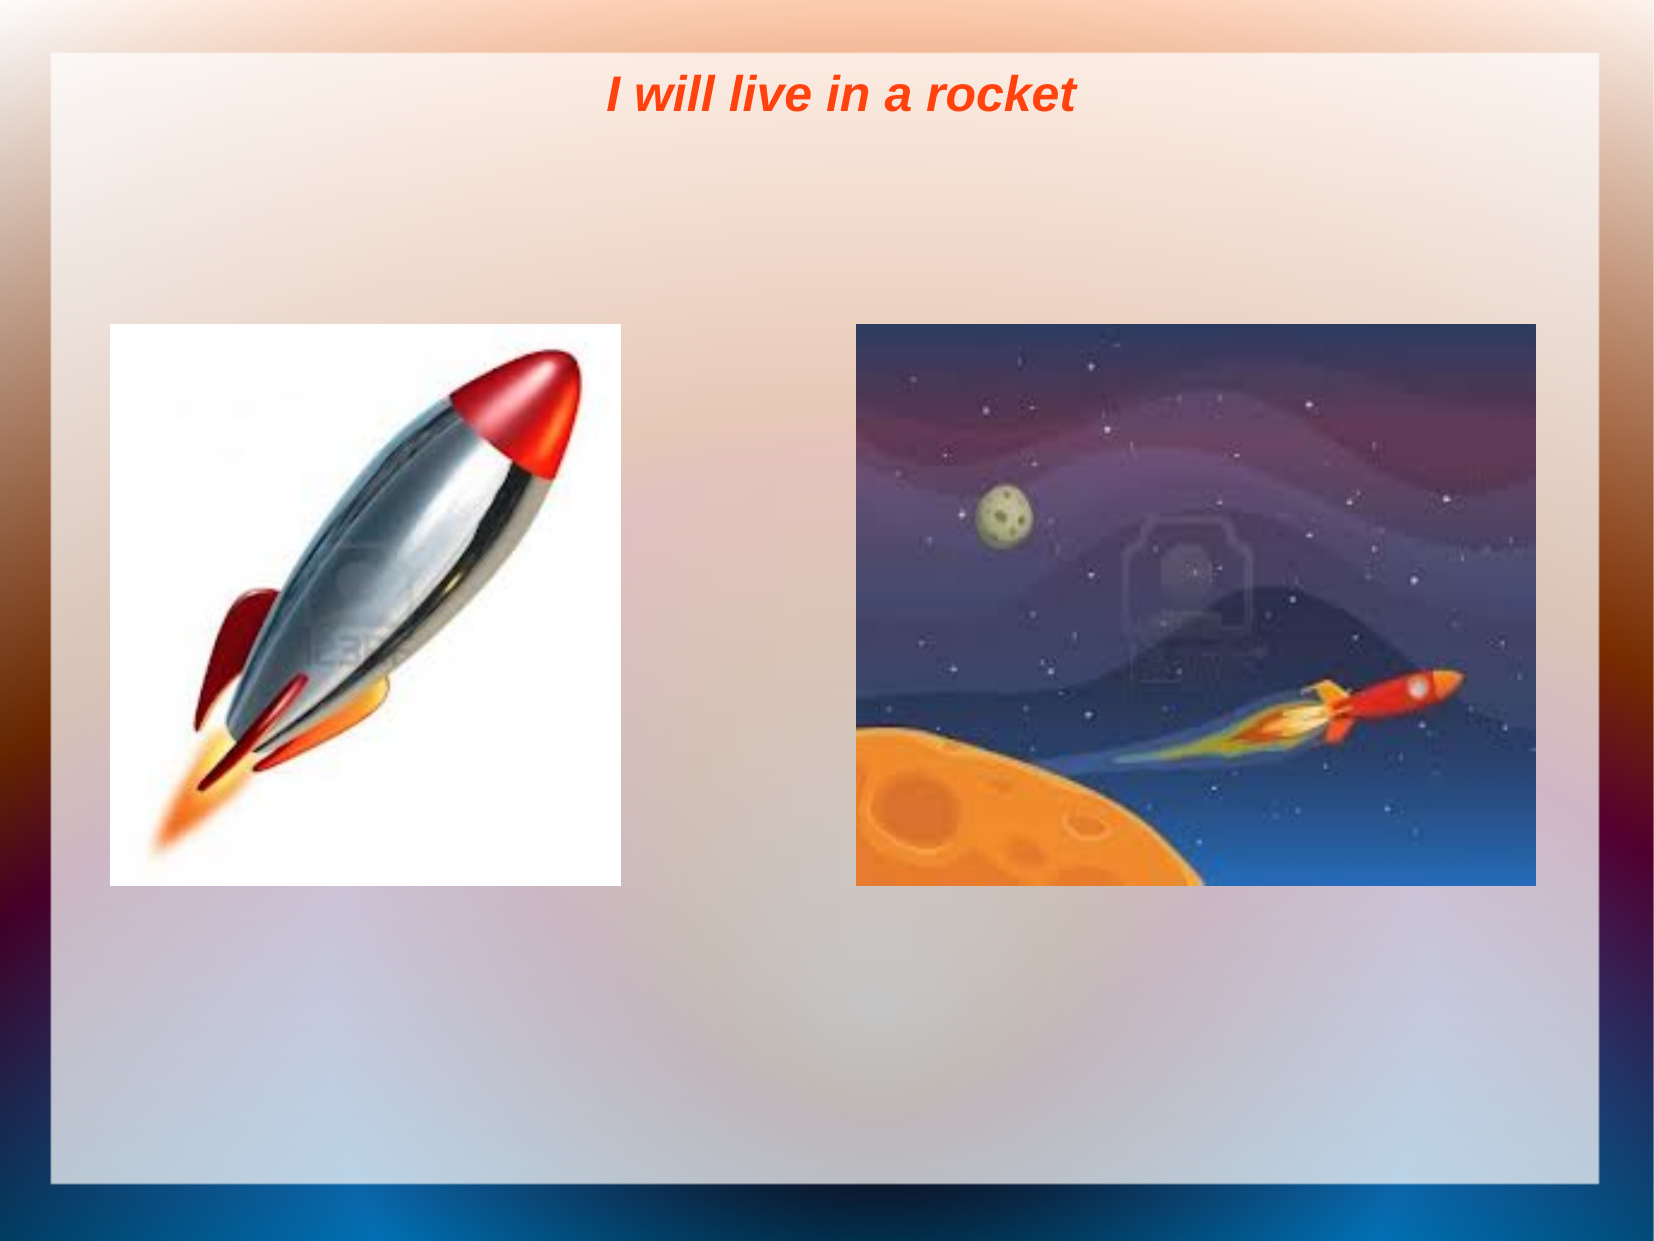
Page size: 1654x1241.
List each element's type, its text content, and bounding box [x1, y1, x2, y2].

picture [0, 0, 1654, 1241]
text_box I will live in a rocket [147, 59, 1536, 158]
